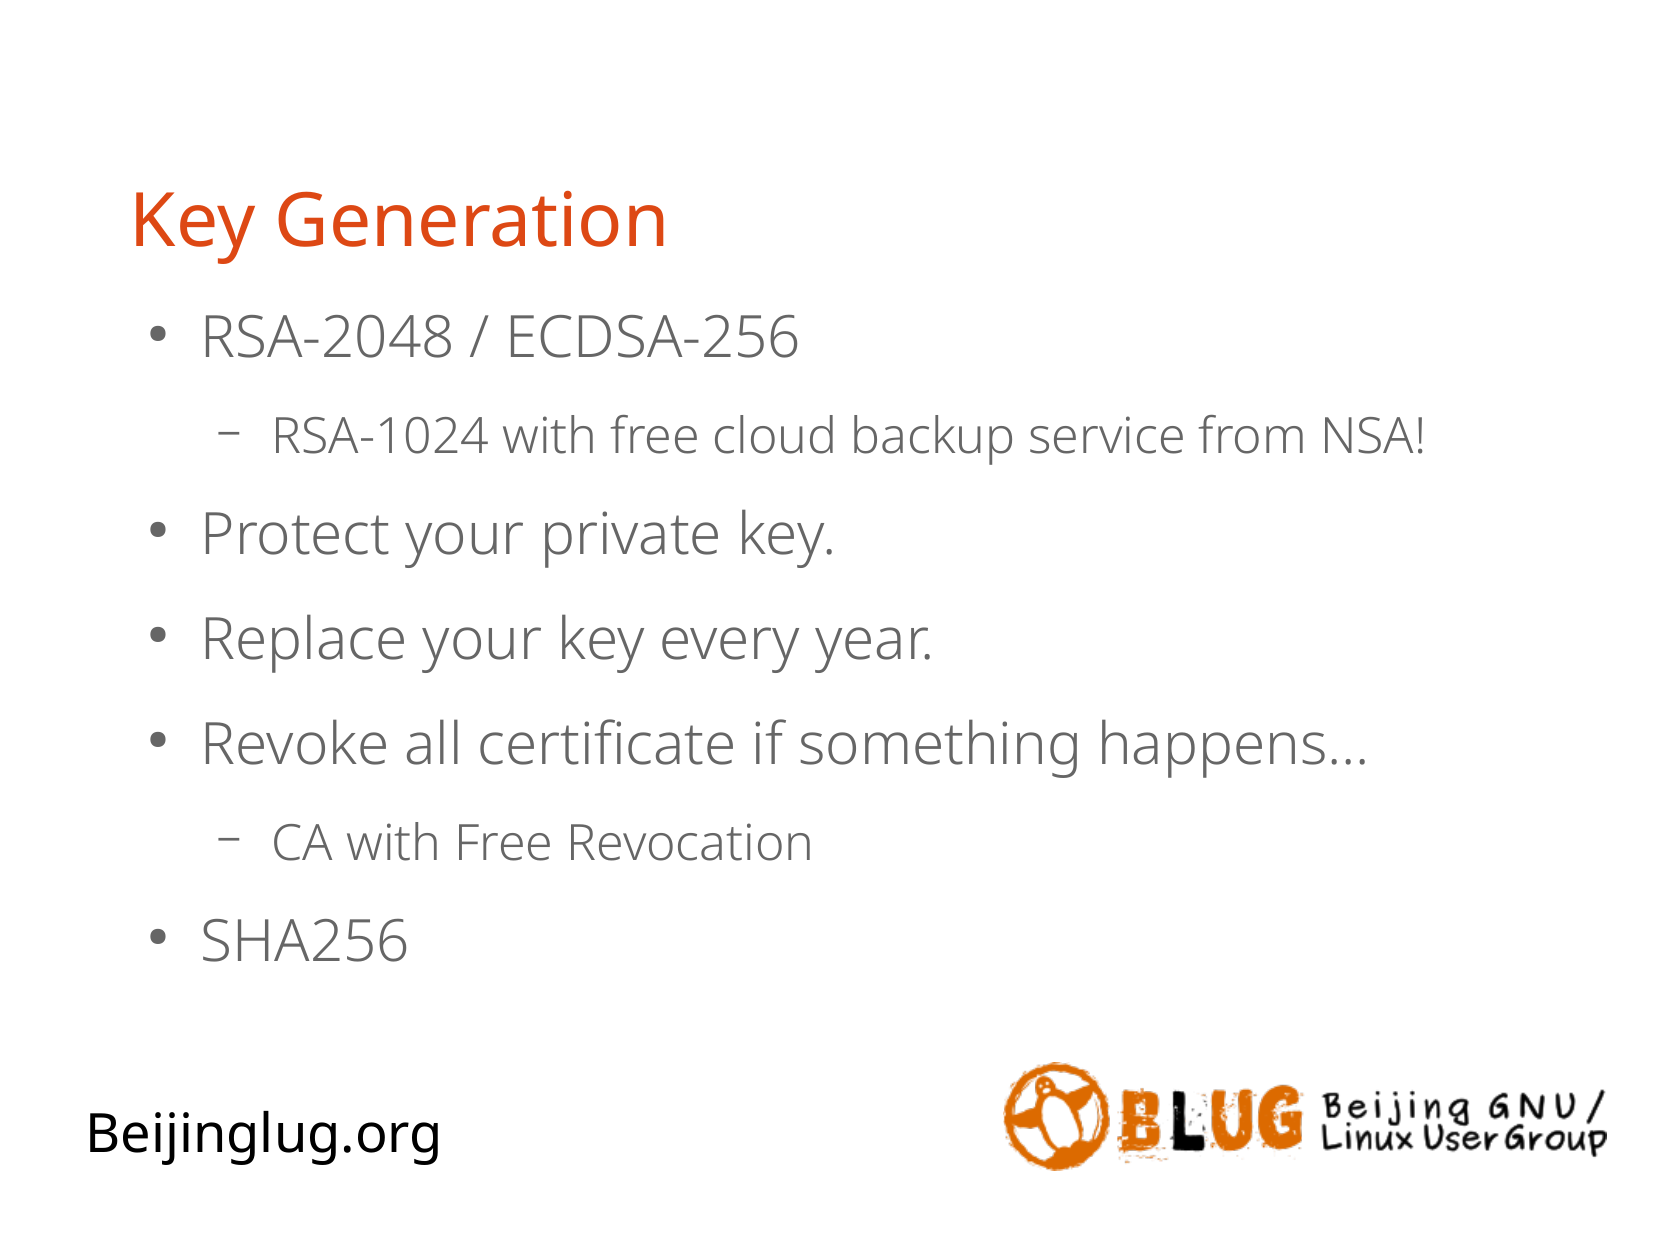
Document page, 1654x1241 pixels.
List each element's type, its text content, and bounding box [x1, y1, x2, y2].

picture [1003, 1062, 1607, 1171]
title Key Generation [129, 153, 1518, 281]
list RSA-2048 / ECDSA-256 RSA-1024 with free cloud backup service from NSA! Protect your private key. Replace your key every year. Revoke all certificate if something happens... CA with Free Revocation SHA256 [129, 295, 1518, 1010]
